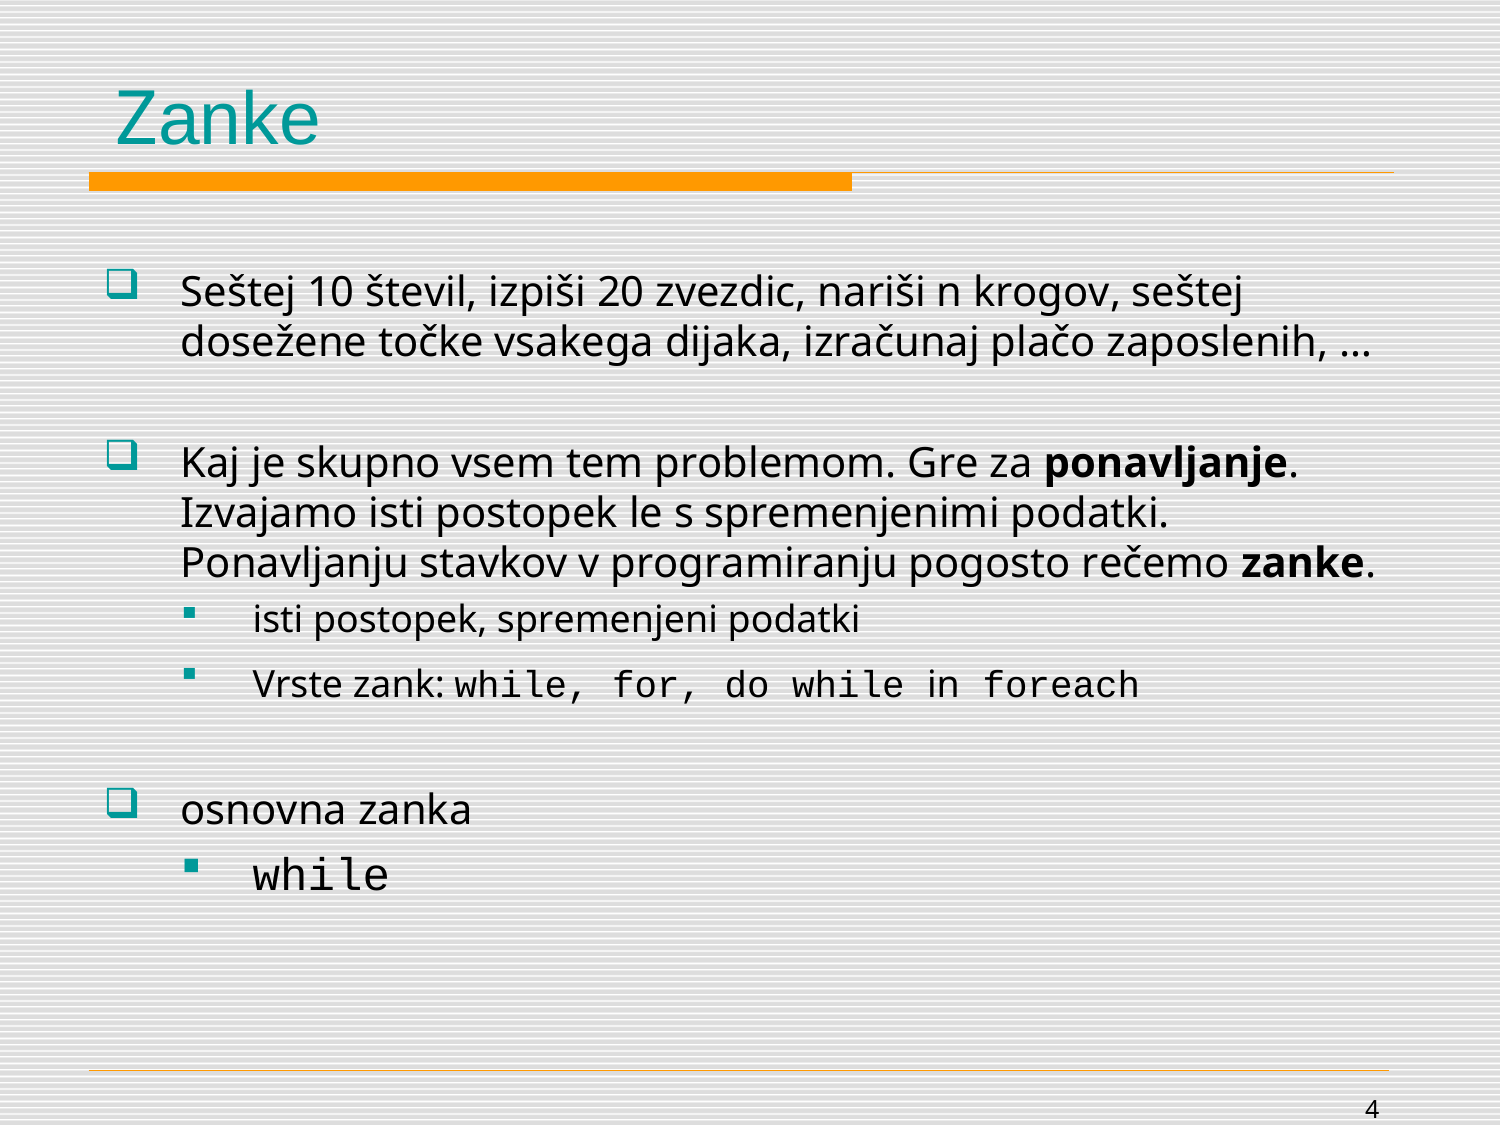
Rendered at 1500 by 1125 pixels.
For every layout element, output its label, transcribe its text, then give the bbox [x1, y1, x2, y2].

text_box <number> [1068, 1085, 1394, 1125]
picture [0, 0, 1500, 1125]
list Seštej 10 števil, izpiši 20 zvezdic, nariši n krogov, seštej dosežene točke vsakega dijaka, izračunaj plačo zaposlenih, … Kaj je skupno vsem tem problemom. Gre za ponavljanje. Izvajamo isti postopek le s spremenjenimi podatki. Ponavljanju stavkov v programiranju pogosto rečemo zanke. isti postopek, spremenjeni podatki Vrste zank: while, for, do while in foreach osnovna zanka while [88, 196, 1401, 1059]
title Zanke [100, 54, 1413, 167]
